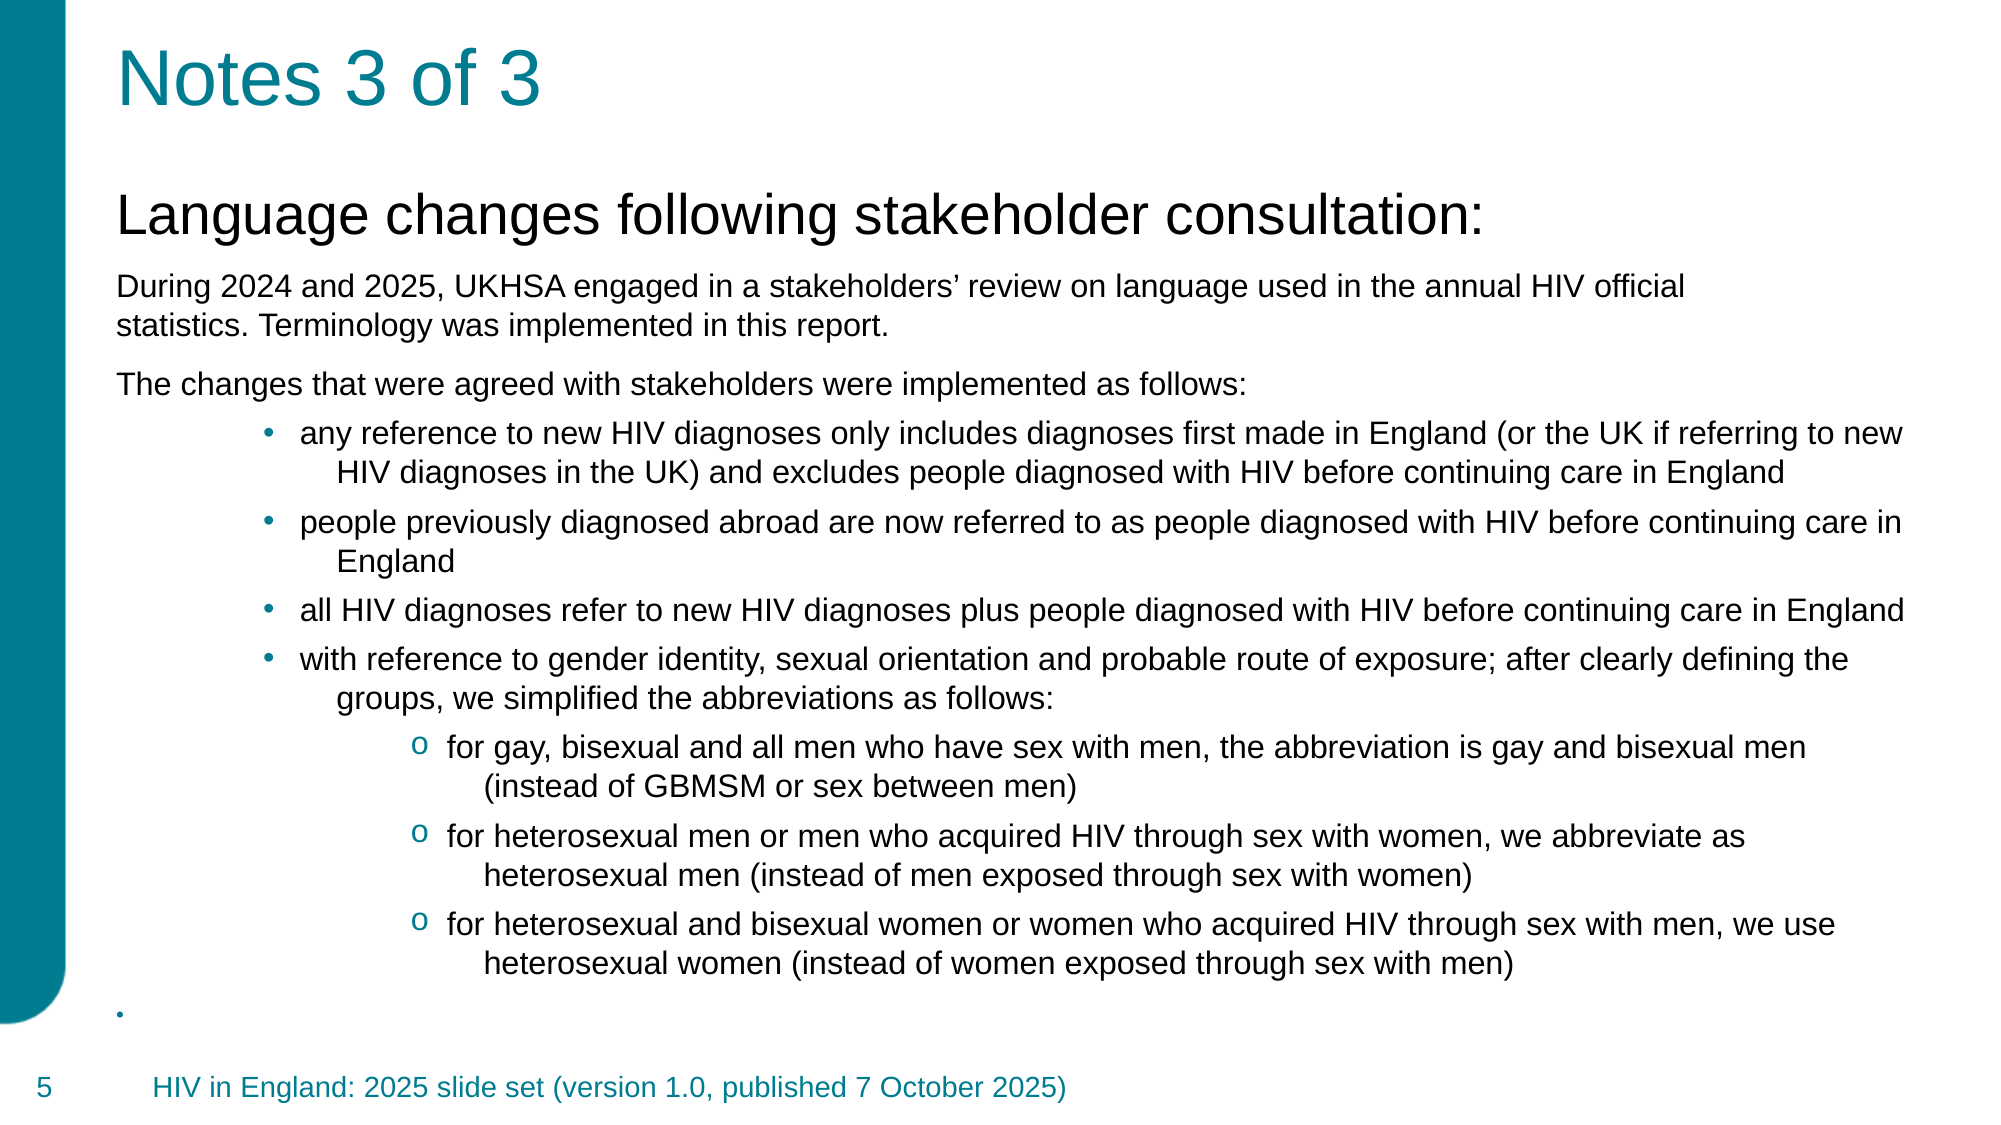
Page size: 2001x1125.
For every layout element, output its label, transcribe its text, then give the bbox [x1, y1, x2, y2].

title Notes 3 of 3 [101, 29, 1926, 188]
text_box [21, 1056, 120, 1117]
text_box HIV in England: 2025 slide set (version 1.0, published 7 October 2025) [137, 1056, 1780, 1116]
list Language changes following stakeholder consultation: During 2024 and 2025, UKHSA engaged in a stakeholders’ review on language used in the annual HIV official statistics. Terminology was implemented in this report. The changes that were agreed with stakeholders were implemented as follows: any reference to new HIV diagnoses only includes diagnoses first made in England (or the UK if referring to new HIV diagnoses in the UK) and excludes people diagnosed with HIV before continuing care in England people previously diagnosed abroad are now referred to as people diagnosed with HIV before continuing care in England all HIV diagnoses refer to new HIV diagnoses plus people diagnosed with HIV before continuing care in England with reference to gender identity, sexual orientation and probable route of exposure; after clearly defining the groups, we simplified the abbreviations as follows: for gay, bisexual and all men who have sex with men, the abbreviation is gay and bisexual men (instead of GBMSM or sex between men) for heterosexual men or men who acquired HIV through sex with women, we abbreviate as heterosexual men (instead of men exposed through sex with women) for heterosexual and bisexual women or women who acquired HIV through sex with men, we use heterosexual women (instead of women exposed through sex with men) [101, 188, 1926, 1021]
